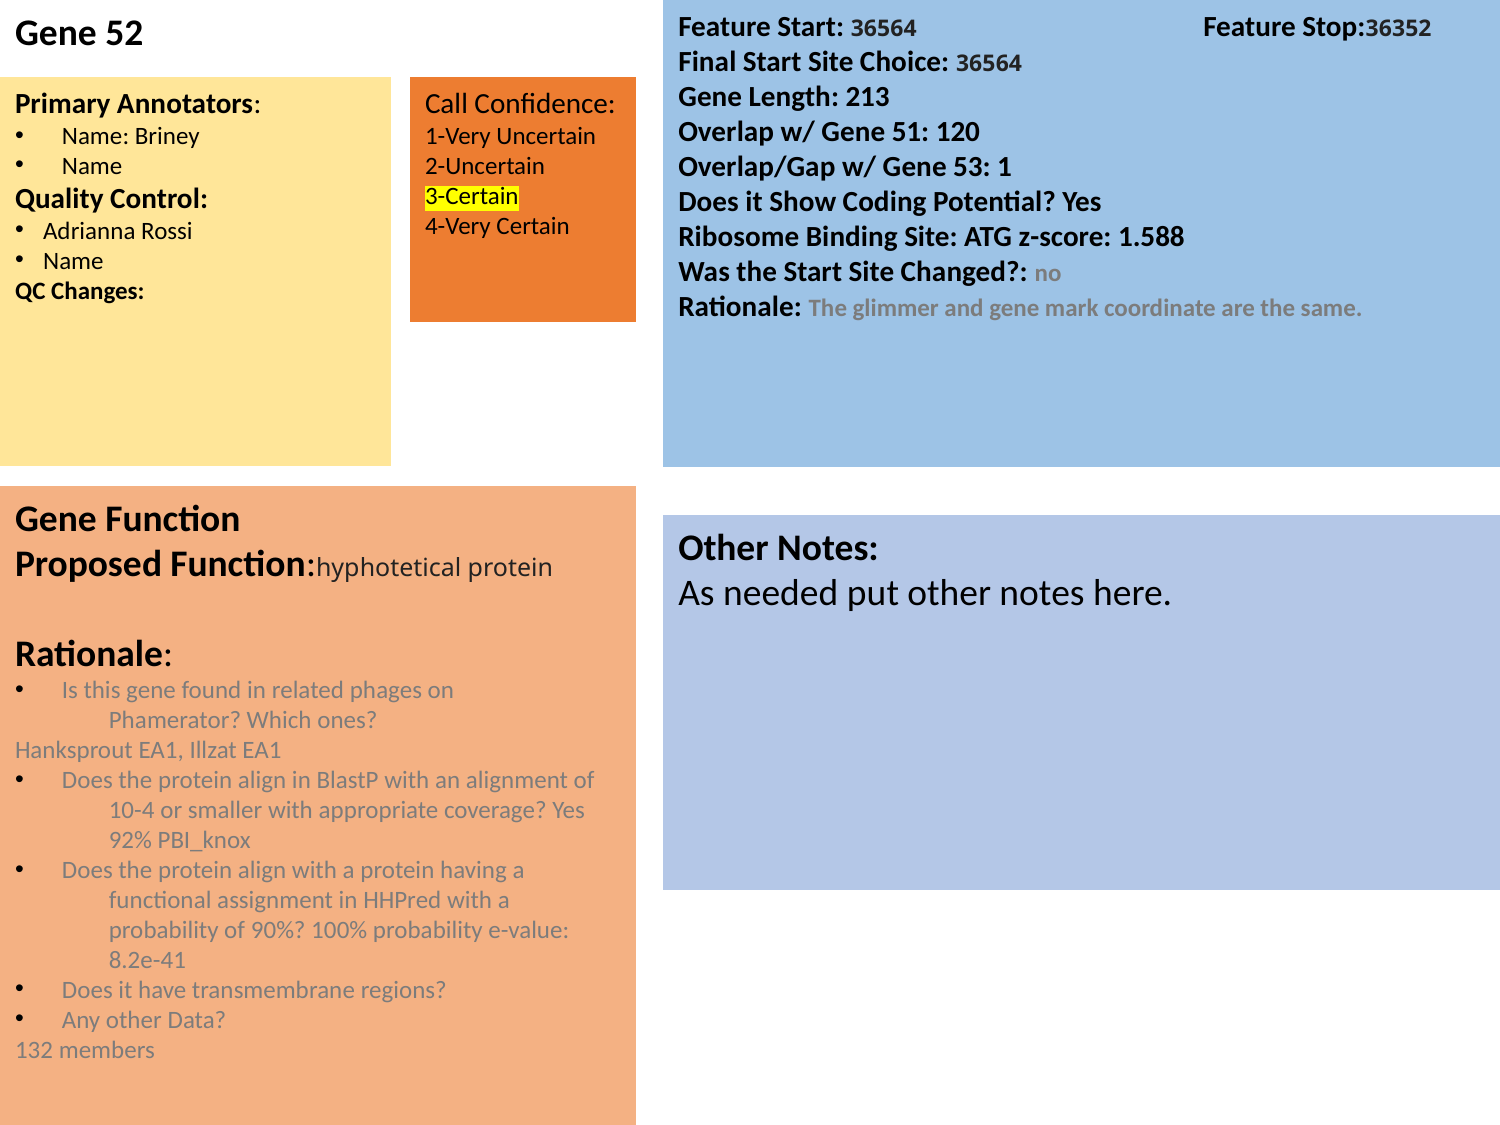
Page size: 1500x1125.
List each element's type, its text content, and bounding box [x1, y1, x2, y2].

text_box Feature Start: 36564 Feature Stop:36352 Final Start Site Choice: 36564 Gene Length: 213 Overlap w/ Gene 51: 120 Overlap/Gap w/ Gene 53: 1 Does it Show Coding Potential? Yes Ribosome Binding Site: ATG z-score: 1.588 Was the Start Site Changed?: no Rationale: The glimmer and gene mark coordinate are the same. [663, 0, 1500, 467]
text_box Call Confidence: 1-Very Uncertain 2-Uncertain 3-Certain 4-Very Certain [410, 77, 636, 322]
text_box Gene Function Proposed Function:hyphotetical protein Rationale: Is this gene found in related phages on Phamerator? Which ones? Hanksprout EA1, Illzat EA1 Does the protein align in BlastP with an alignment of 10-4 or smaller with appropriate coverage? Yes 92% PBI_knox Does the protein align with a protein having a functional assignment in HHPred with a probability of 90%? 100% probability e-value: 8.2e-41 Does it have transmembrane regions? Any other Data? 132 members [0, 486, 636, 1125]
text_box Other Notes: As needed put other notes here. [663, 515, 1500, 890]
text_box Primary Annotators: Name: Briney Name Quality Control: Adrianna Rossi Name QC Changes: [0, 77, 391, 466]
text_box Gene 52 [0, 0, 160, 61]
